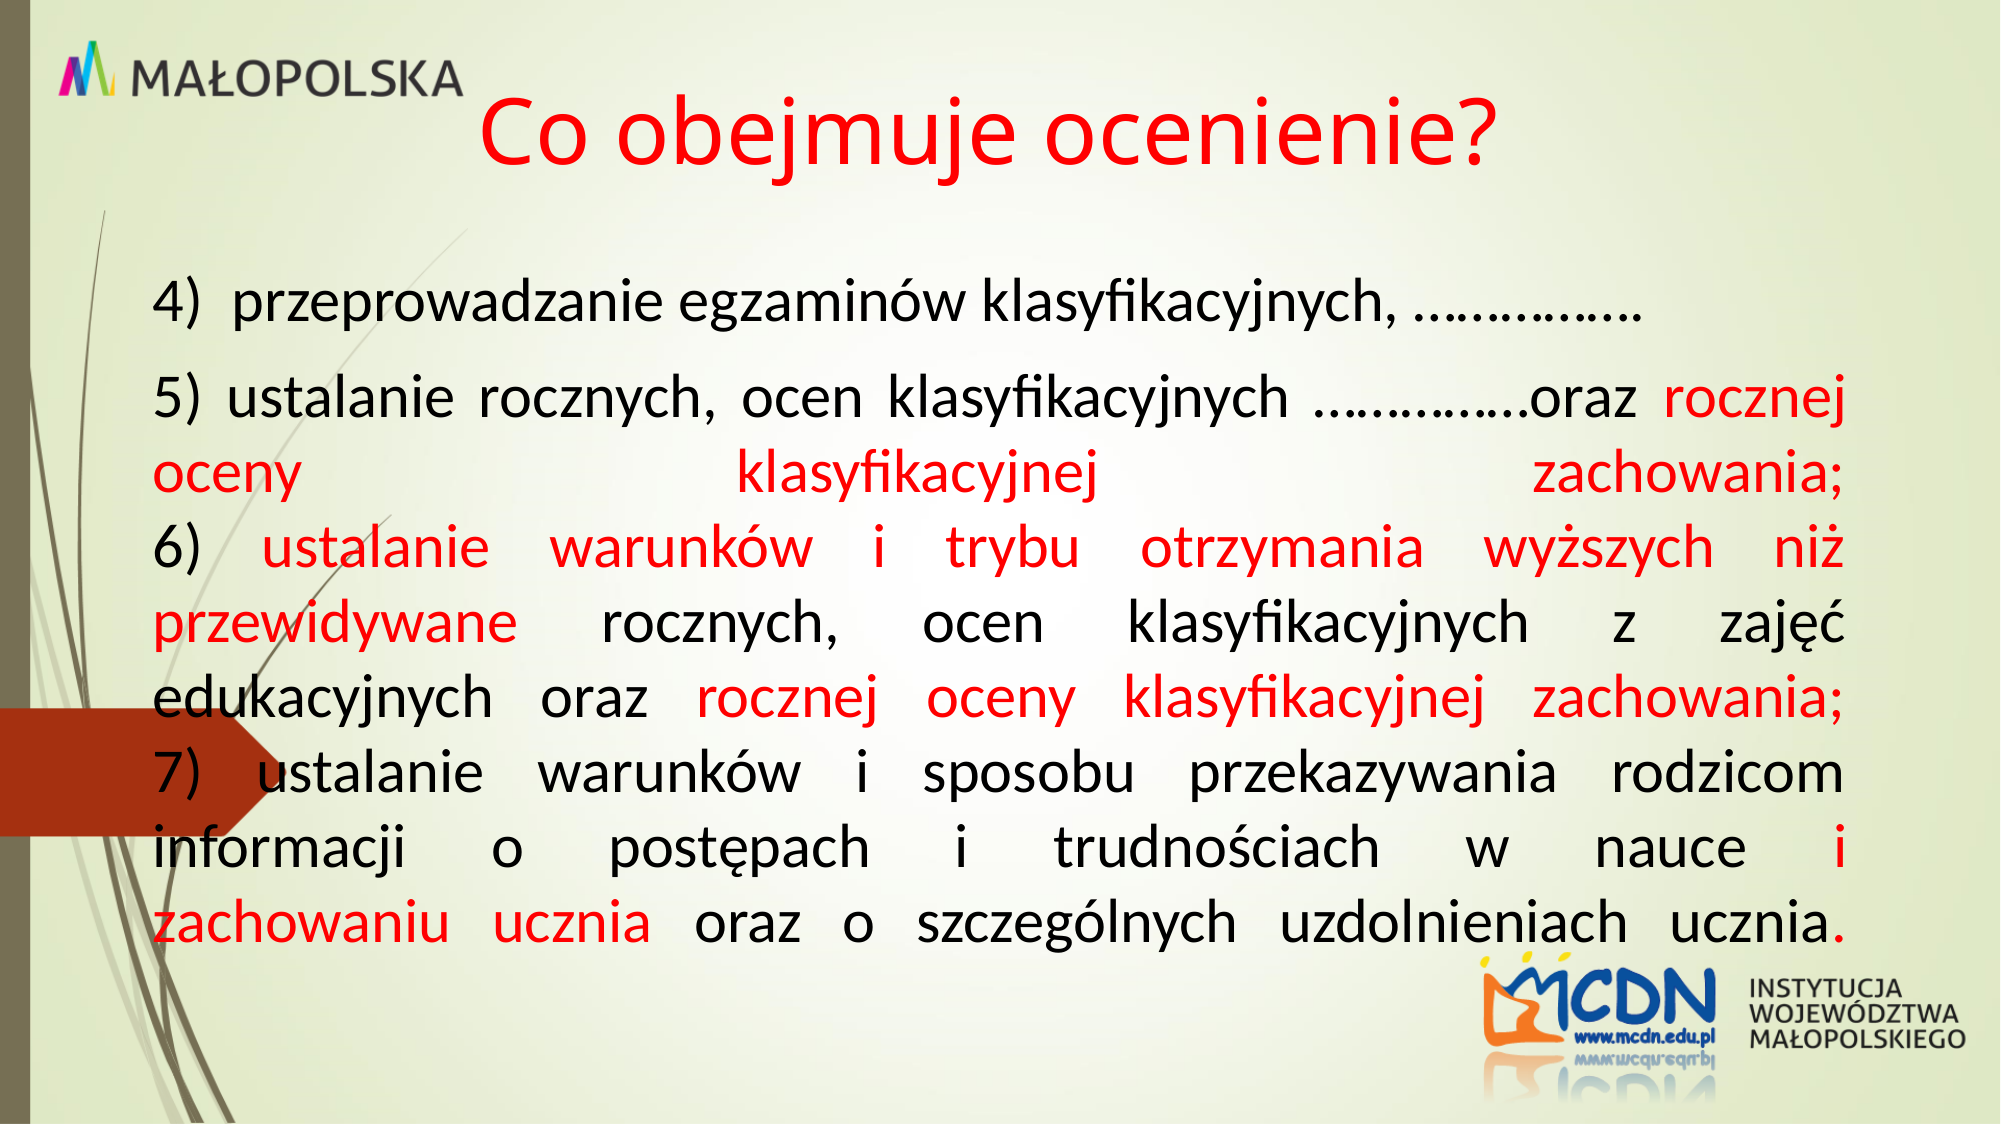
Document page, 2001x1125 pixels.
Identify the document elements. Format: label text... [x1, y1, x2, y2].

list 4) przeprowadzanie egzaminów klasyfikacyjnych, ……………. 5) ustalanie rocznych, ocen klasyfikacyjnych ……………oraz rocznej oceny klasyfikacyjnej zachowania; 6) ustalanie warunków i trybu otrzymania wyższych niż przewidywane rocznych, ocen klasyfikacyjnych z zajęć edukacyjnych oraz rocznej oceny klasyfikacyjnej zachowania; 7) ustalanie warunków i sposobu przekazywania rodzicom informacji o postępach i trudnościach w nauce i zachowaniu ucznia oraz o szczególnych uzdolnieniach ucznia. [137, 251, 1863, 1086]
picture [0, 0, 2001, 1125]
title Co obejmuje ocenienie? [137, 59, 1863, 197]
